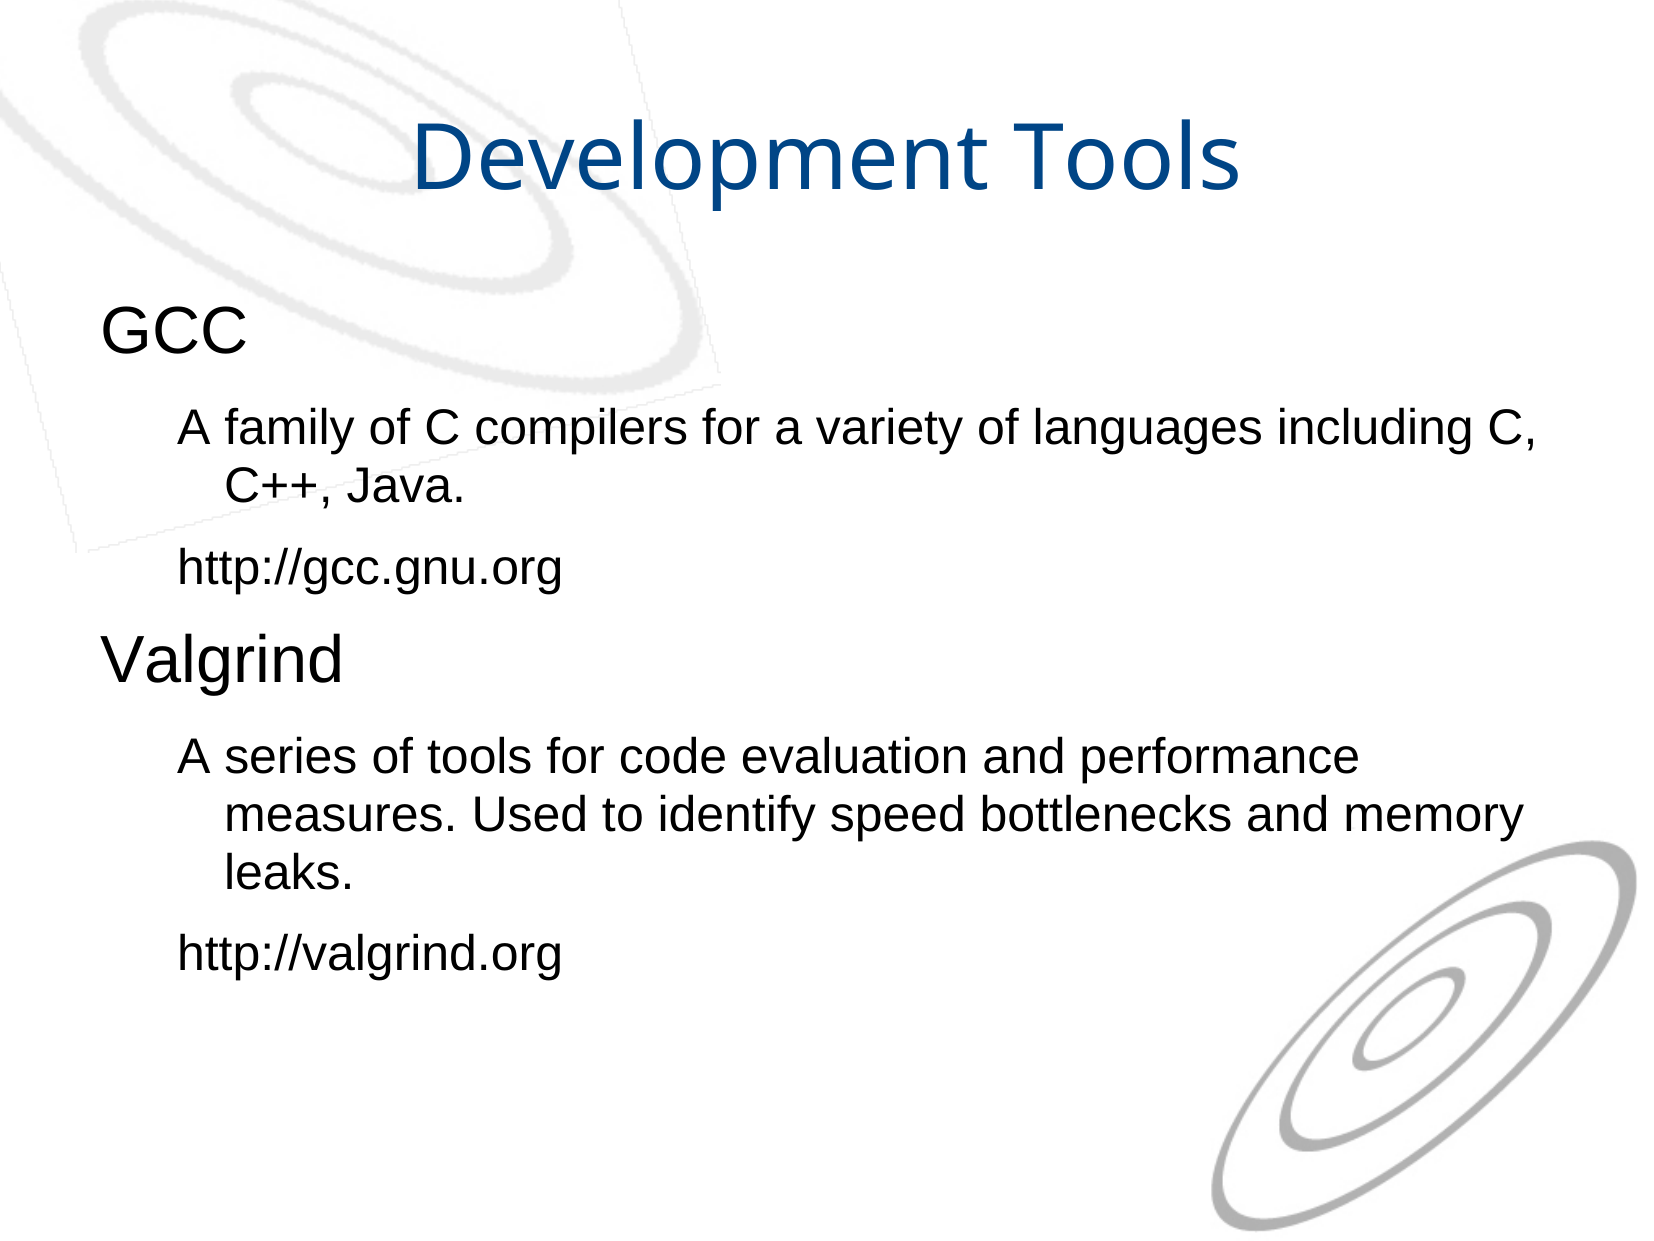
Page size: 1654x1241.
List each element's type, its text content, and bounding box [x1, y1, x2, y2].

picture [1210, 826, 1638, 1241]
title Development Tools [82, 49, 1571, 257]
list GCC A family of C compilers for a variety of languages including C, C++, Java. http://gcc.gnu.org Valgrind A series of tools for code evaluation and performance measures. Used to identify speed bottlenecks and memory leaks. http://valgrind.org [82, 290, 1571, 1109]
